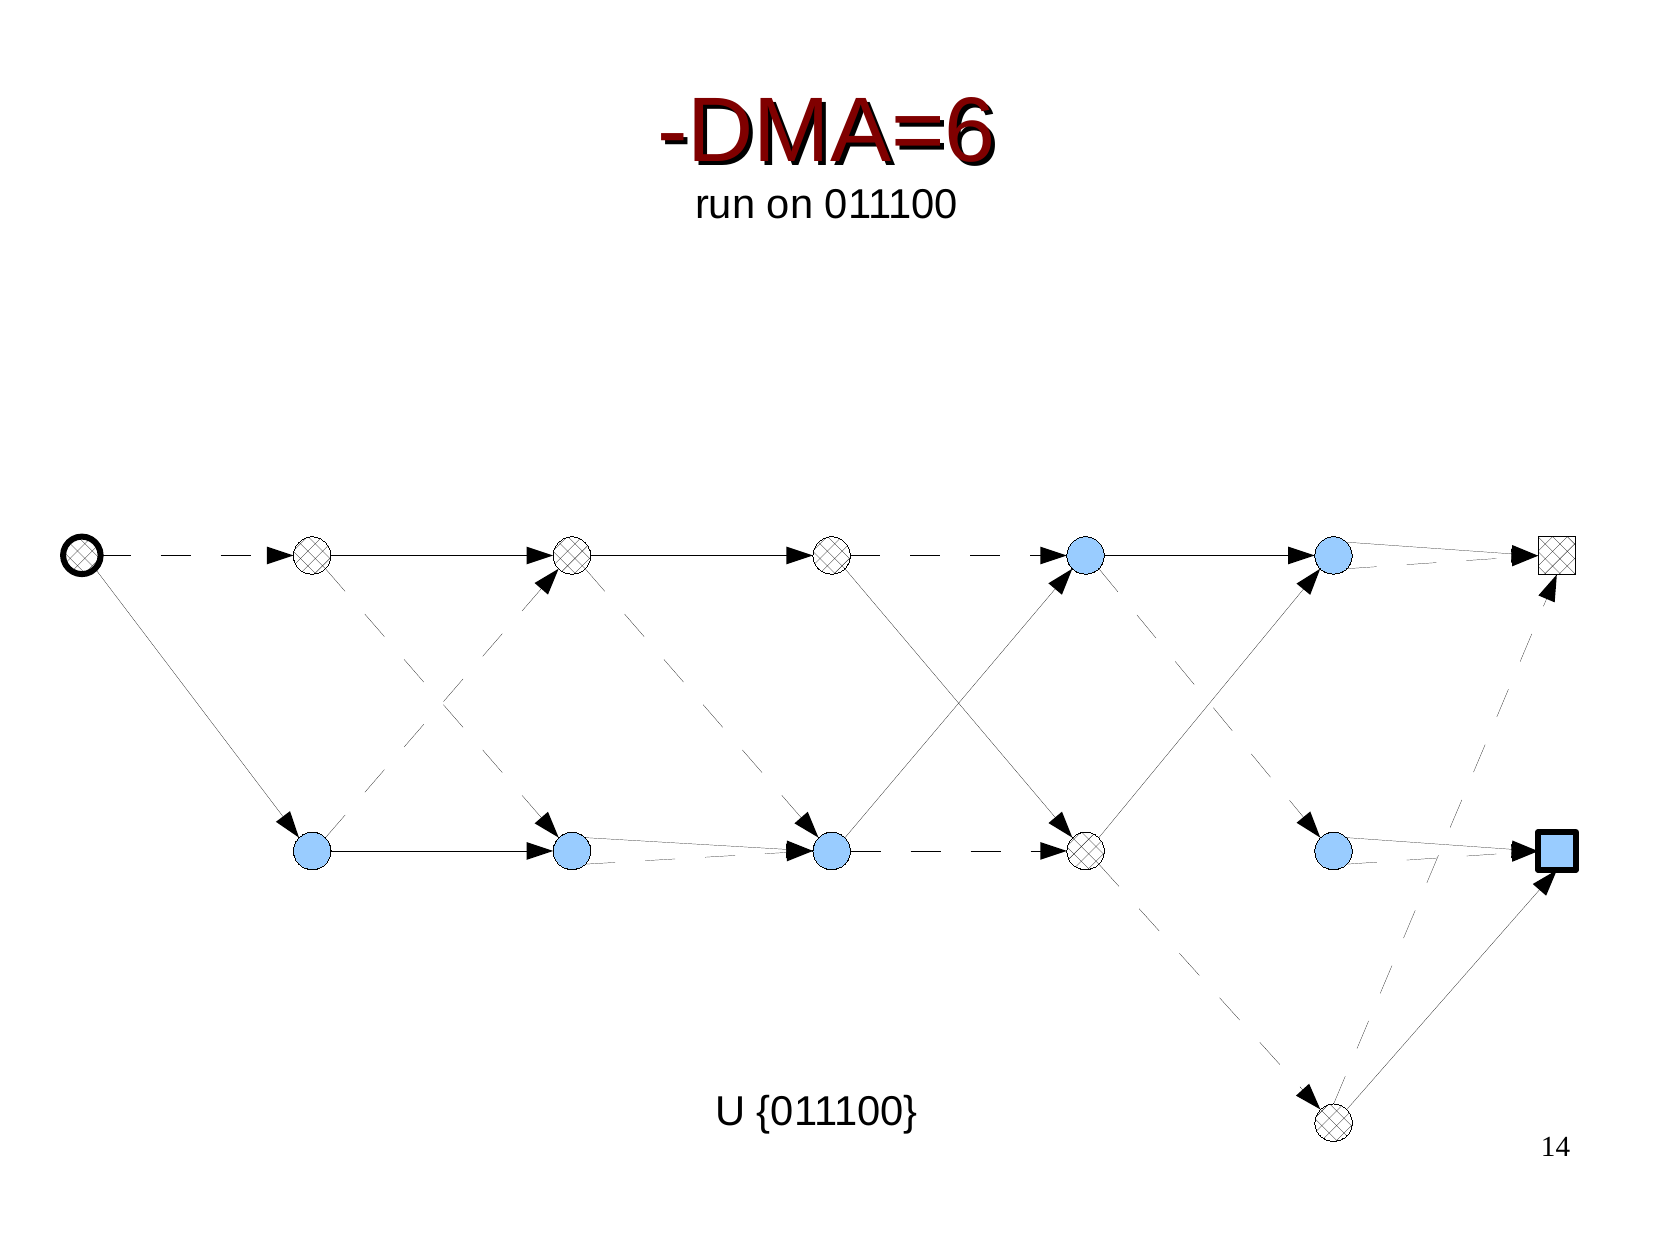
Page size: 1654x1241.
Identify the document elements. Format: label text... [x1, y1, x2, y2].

text_box [812, 536, 851, 575]
text_box [553, 536, 591, 575]
text_box [1314, 536, 1353, 575]
text_box [1066, 832, 1105, 870]
text_box [293, 536, 331, 575]
text_box [553, 832, 591, 870]
text_box [813, 832, 851, 870]
text_box [293, 832, 332, 870]
text_box [1314, 1103, 1353, 1142]
text_box U {011100} [715, 1087, 919, 1135]
text_box [63, 536, 101, 575]
text_box [1066, 536, 1105, 575]
text_box [1538, 832, 1576, 870]
title -DMA=6 run on 011100 [82, 49, 1571, 257]
text_box [1538, 536, 1576, 575]
text_box [1314, 832, 1353, 870]
